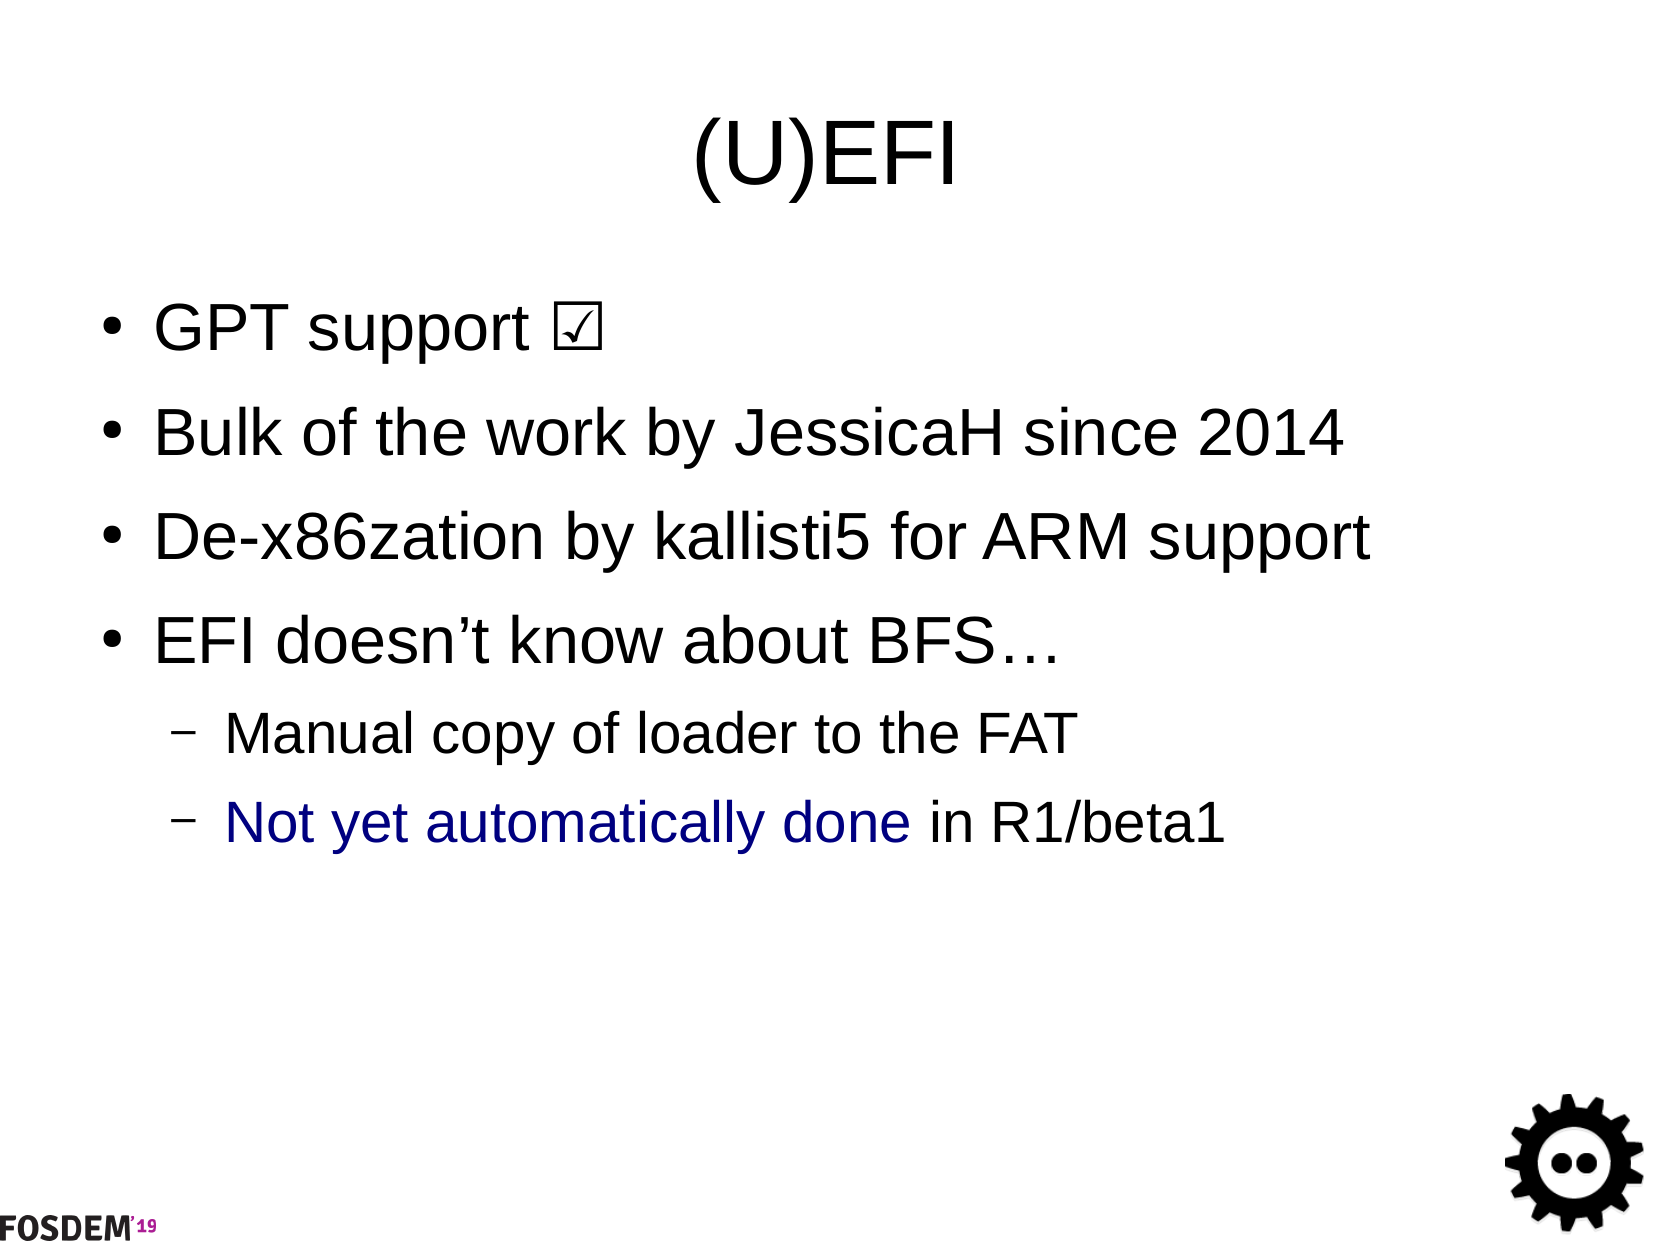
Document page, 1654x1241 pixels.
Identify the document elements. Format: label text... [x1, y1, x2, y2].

list GPT support ☑ Bulk of the work by JessicaH since 2014 De-x86zation by kallisti5 for ARM support EFI doesn’t know about BFS… Manual copy of loader to the FAT Not yet automatically done in R1/beta1 [82, 290, 1571, 1010]
title (U)EFI [82, 49, 1571, 257]
picture [1505, 1094, 1648, 1235]
picture [0, 1215, 156, 1241]
